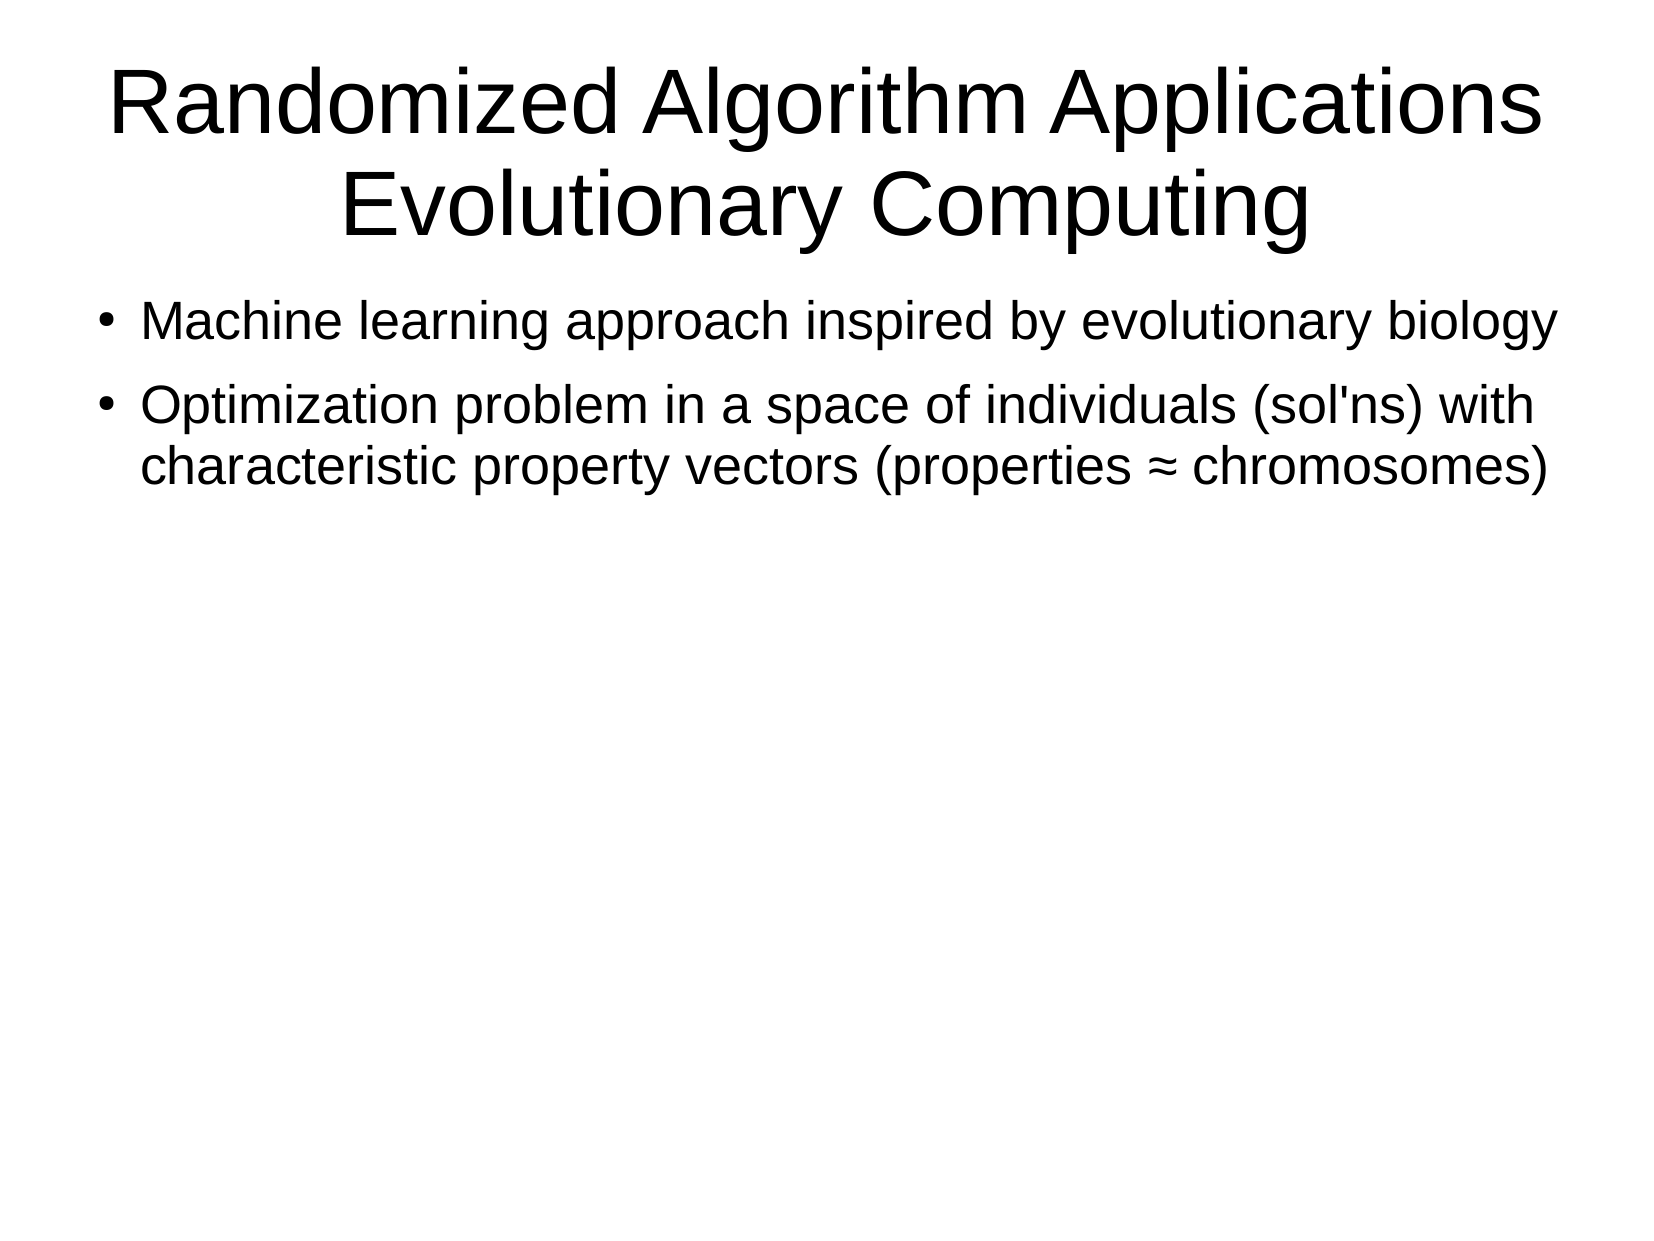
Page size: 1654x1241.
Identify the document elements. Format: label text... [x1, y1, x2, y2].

list Machine learning approach inspired by evolutionary biology Optimization problem in a space of individuals (sol'ns) with characteristic property vectors (properties ≈ chromosomes) [82, 290, 1571, 1177]
title Randomized Algorithm Applications Evolutionary Computing [82, 49, 1571, 257]
